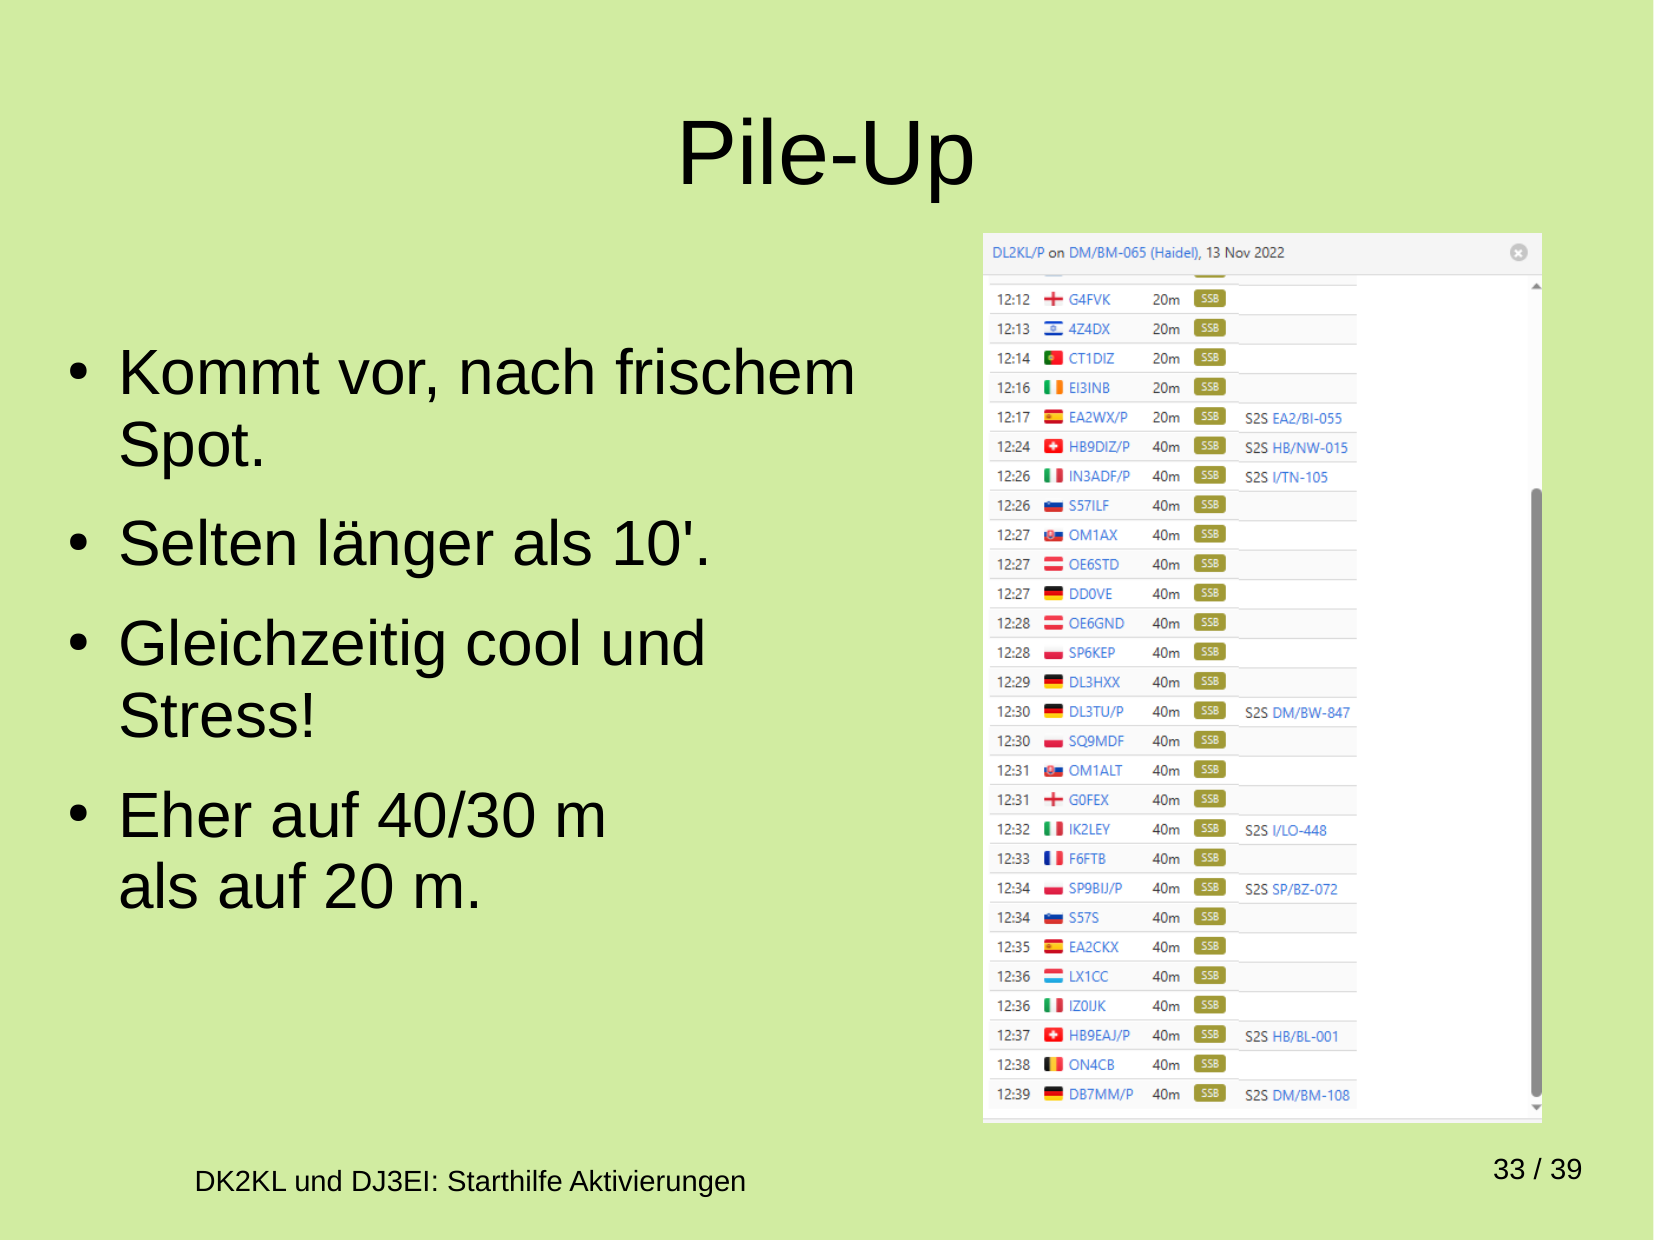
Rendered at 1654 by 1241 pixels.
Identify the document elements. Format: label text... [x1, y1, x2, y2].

title Pile-Up [82, 49, 1571, 257]
picture [983, 233, 1542, 1123]
list Kommt vor, nach frischem Spot. Selten länger als 10'. Gleichzeitig cool und Stress! Eher auf 40/30 m als auf 20 m. [50, 336, 897, 928]
